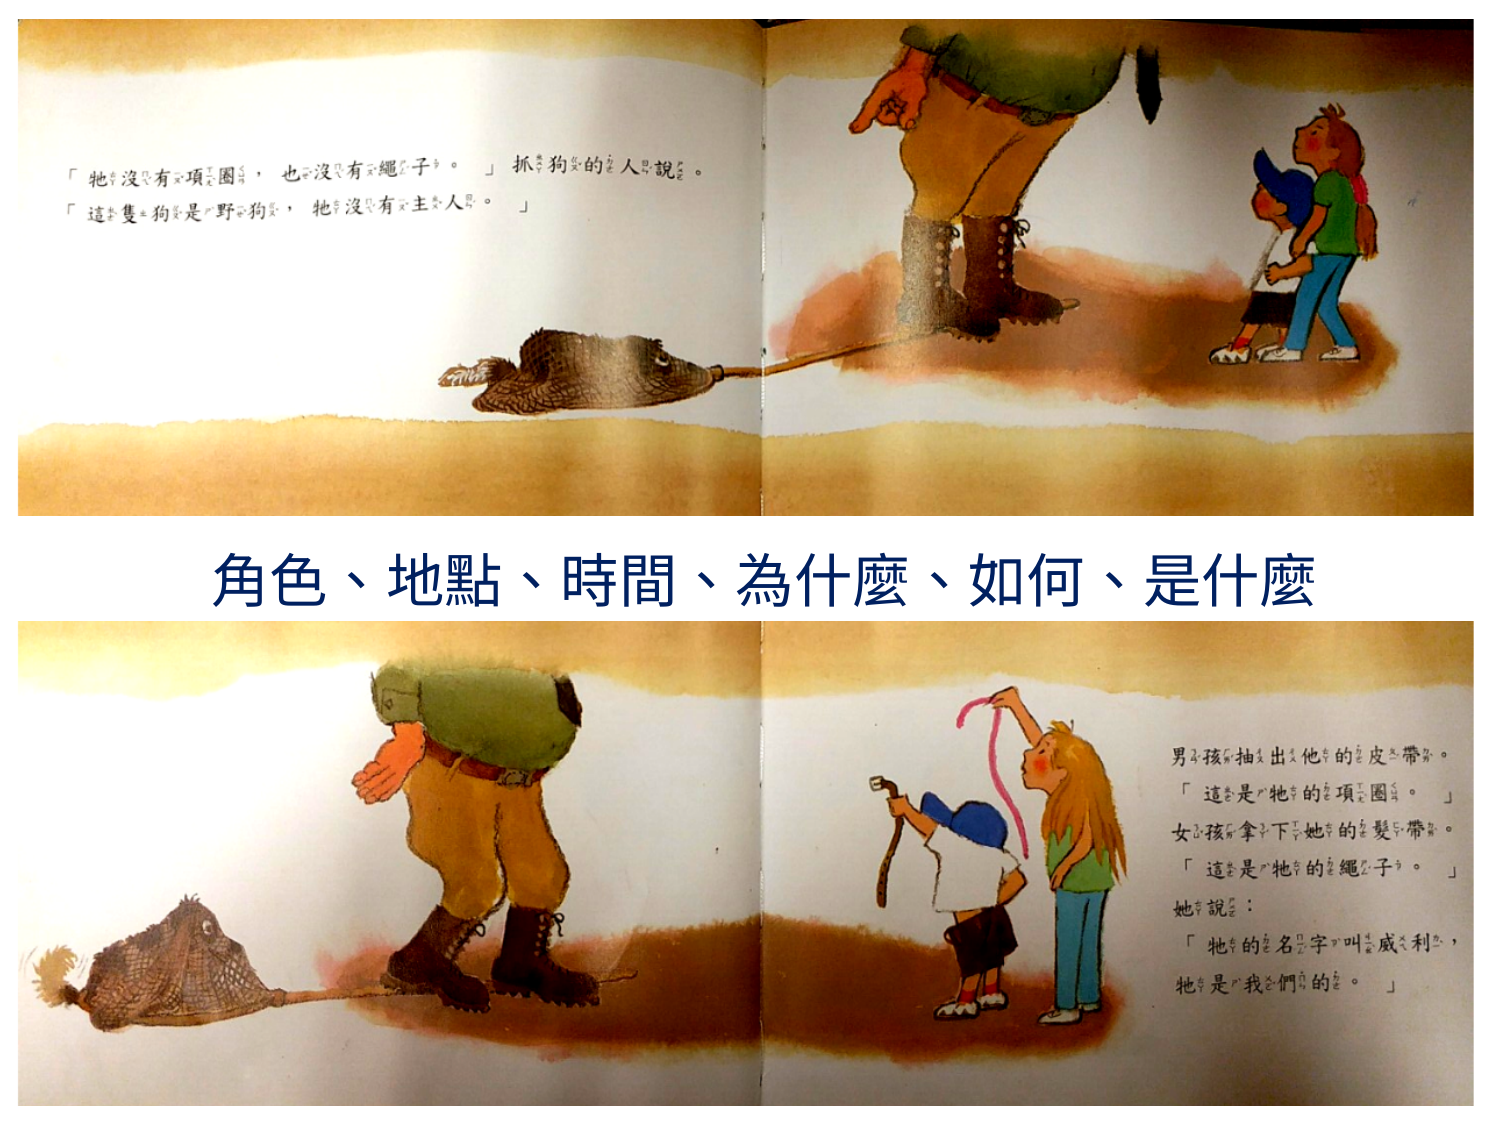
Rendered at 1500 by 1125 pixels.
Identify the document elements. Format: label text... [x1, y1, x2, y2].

picture [17, 19, 1474, 516]
picture [17, 621, 1474, 1106]
text_box 角色、地點、時間、為什麼、如何、是什麼 [29, 479, 1500, 665]
